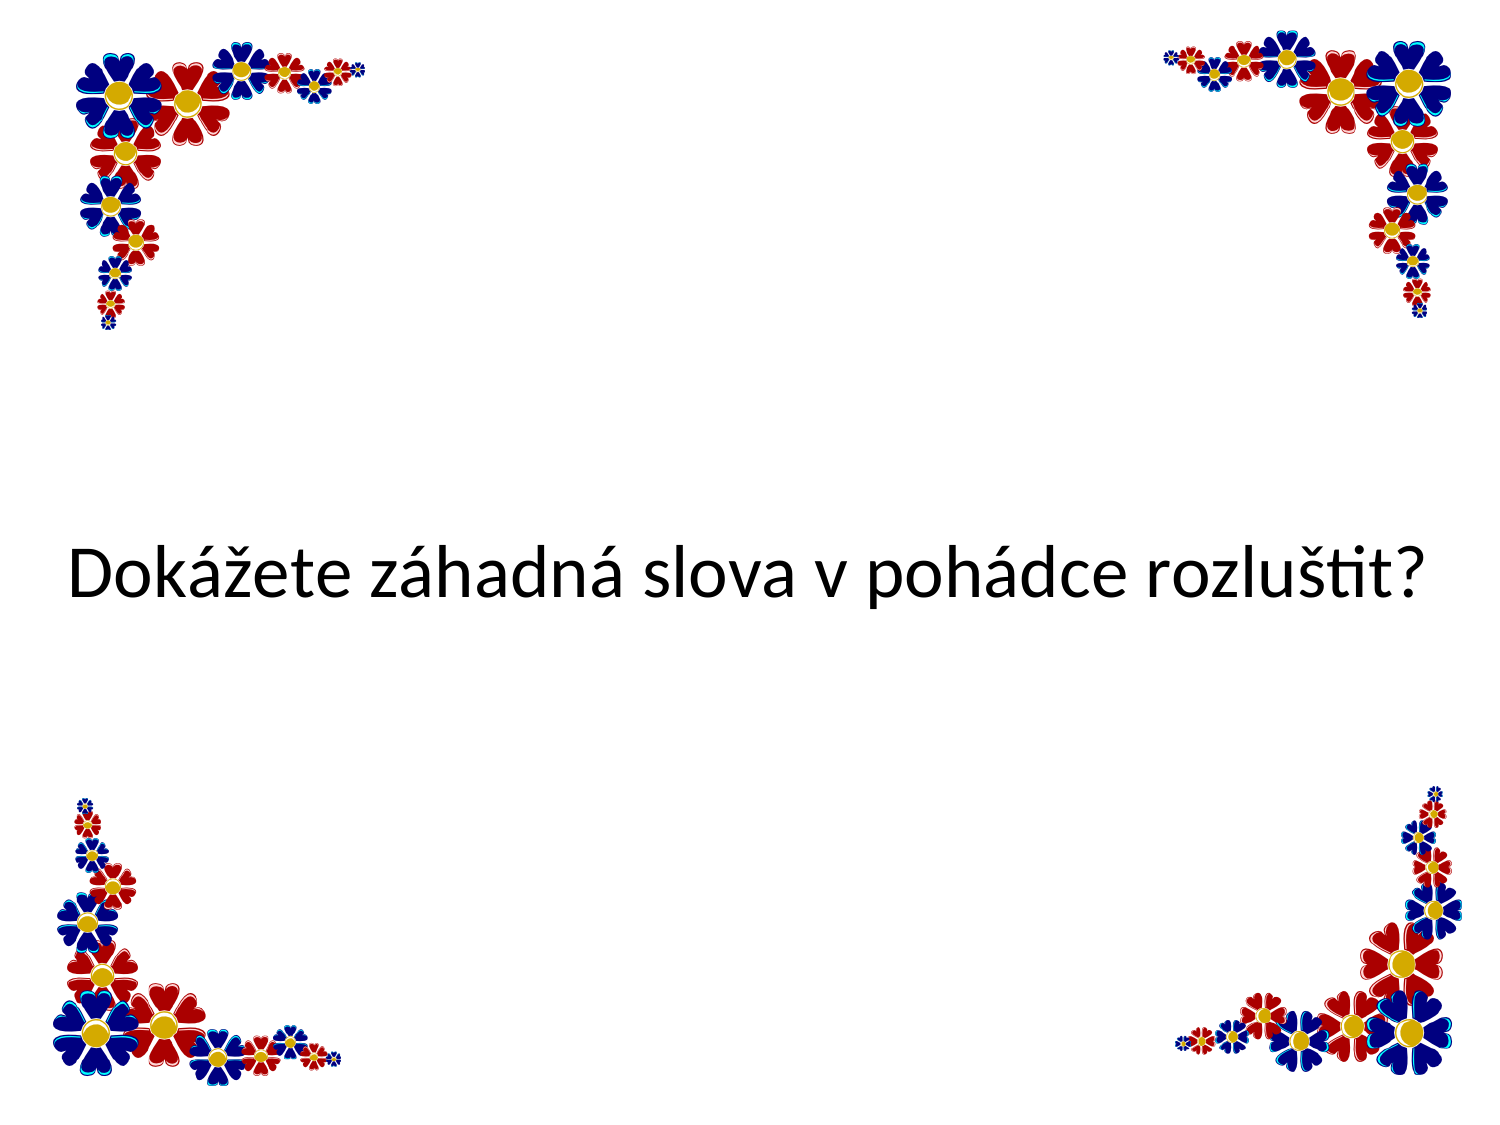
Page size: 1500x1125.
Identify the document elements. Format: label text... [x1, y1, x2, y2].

picture [1175, 786, 1462, 1075]
picture [76, 42, 365, 330]
picture [53, 798, 341, 1086]
text_box Dokážete záhadná slova v pohádce rozluštit? [52, 515, 1445, 621]
picture [1163, 30, 1451, 318]
